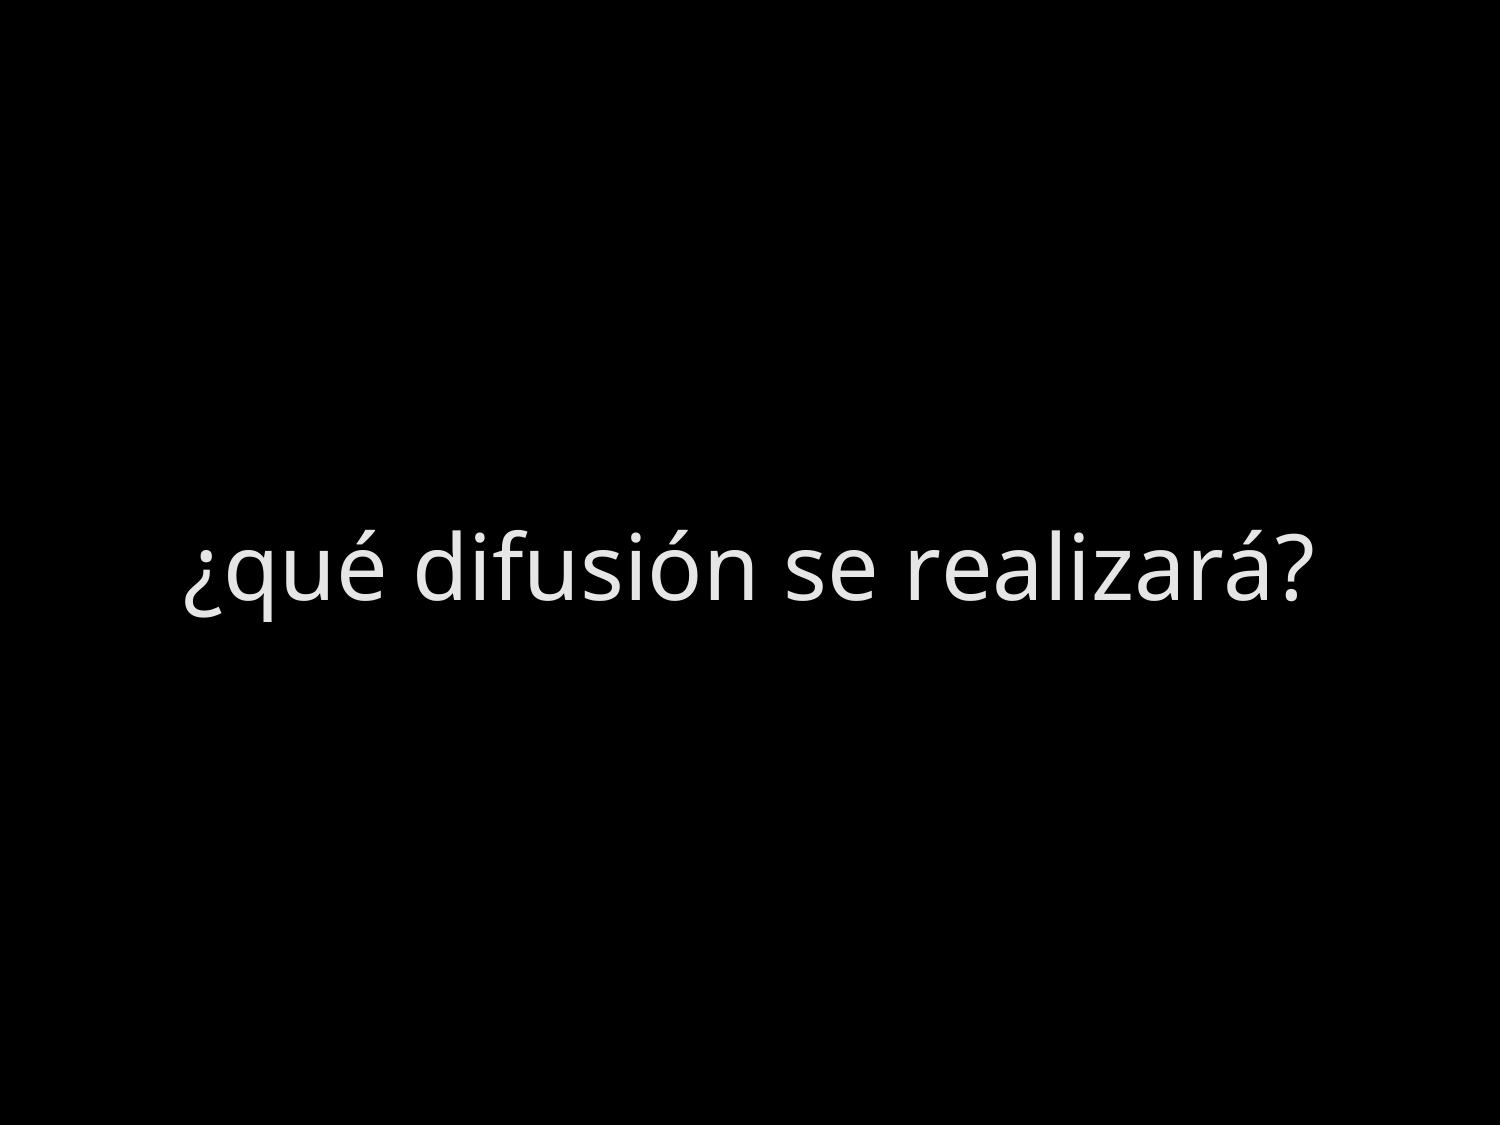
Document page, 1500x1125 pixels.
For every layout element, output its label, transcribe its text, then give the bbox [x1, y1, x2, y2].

subtitle ¿qué difusión se realizará? [109, 112, 1391, 1013]
